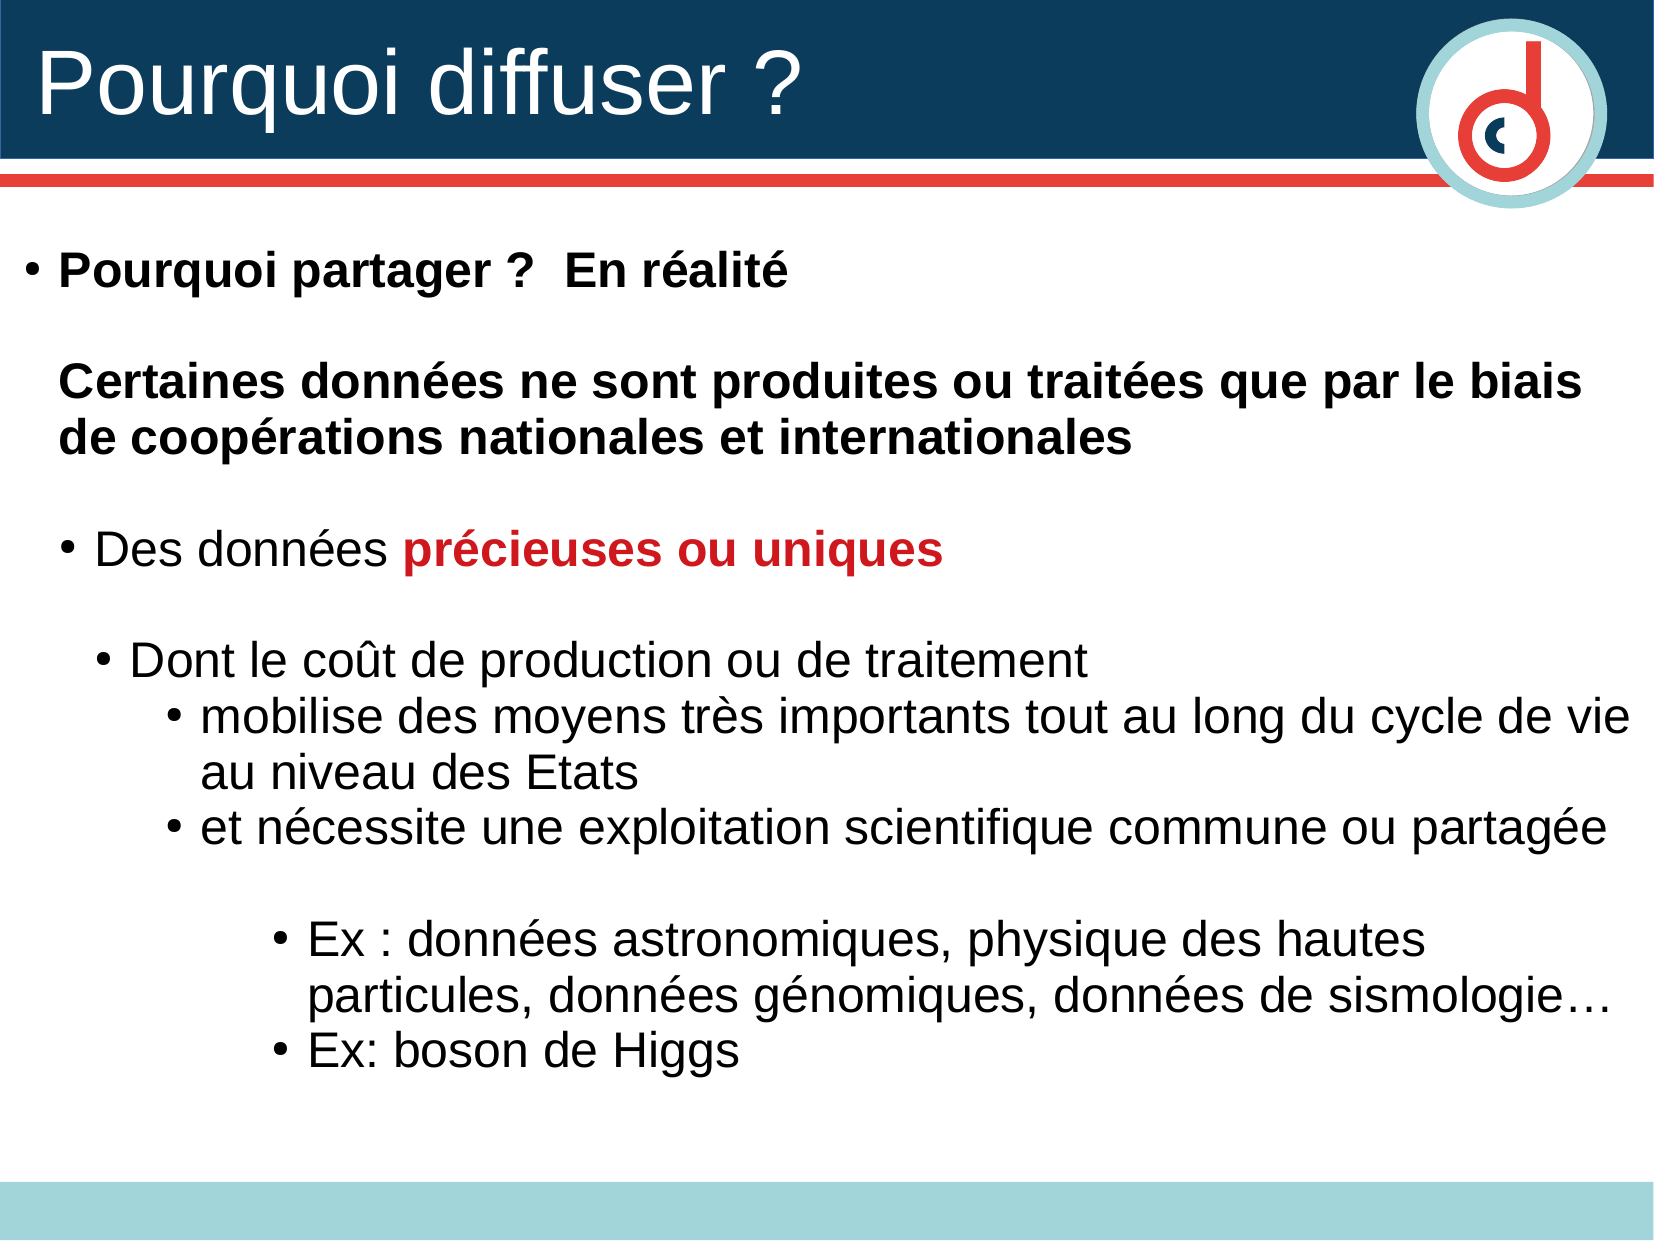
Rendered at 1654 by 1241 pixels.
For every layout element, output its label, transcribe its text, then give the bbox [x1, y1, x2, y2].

text_box Pourquoi partager ? En réalité Certaines données ne sont produites ou traitées que par le biais de coopérations nationales et internationales Des données précieuses ou uniques Dont le coût de production ou de traitement mobilise des moyens très importants tout au long du cycle de vie au niveau des Etats et nécessite une exploitation scientifique commune ou partagée Ex : données astronomiques, physique des hautes particules, données génomiques, données de sismologie… Ex: boson de Higgs [23, 242, 1648, 1188]
title Pourquoi diffuser ? [35, 11, 1430, 159]
